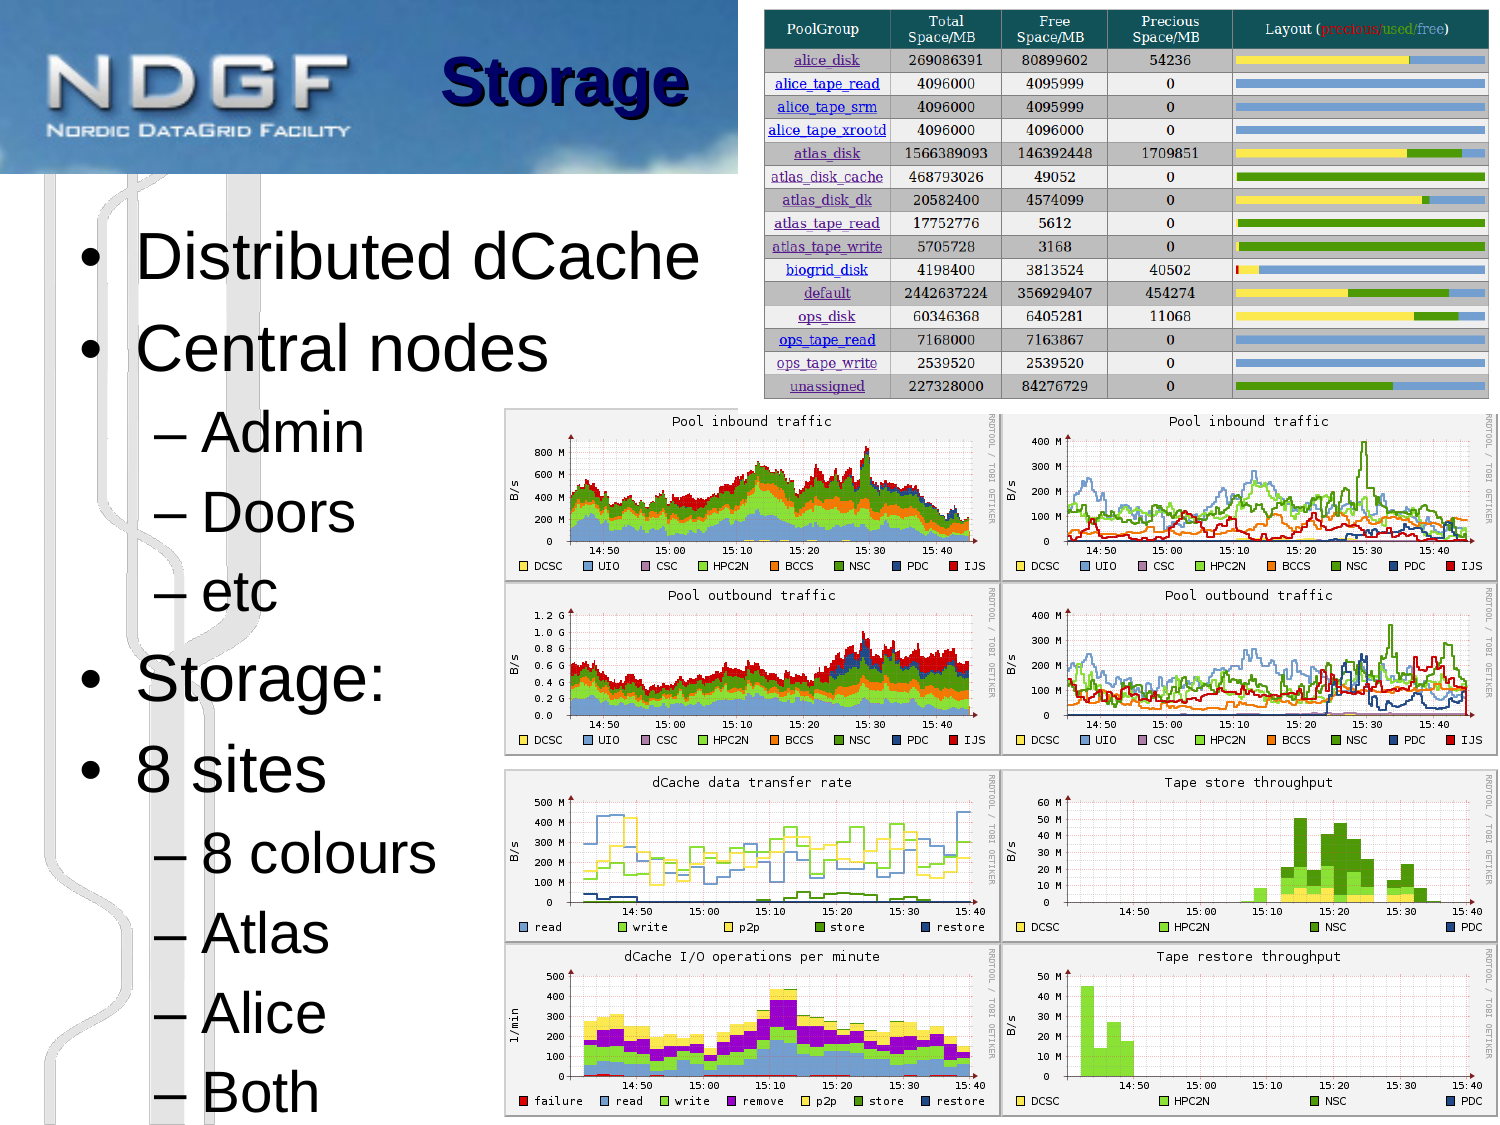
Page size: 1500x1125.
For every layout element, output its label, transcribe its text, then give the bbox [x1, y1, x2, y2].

picture [0, 0, 1500, 1123]
list Distributed dCache Central nodes Admin Doors etc Storage: 8 sites 8 colours Atlas Alice Both [79, 219, 739, 1125]
title Storage [372, 0, 738, 161]
